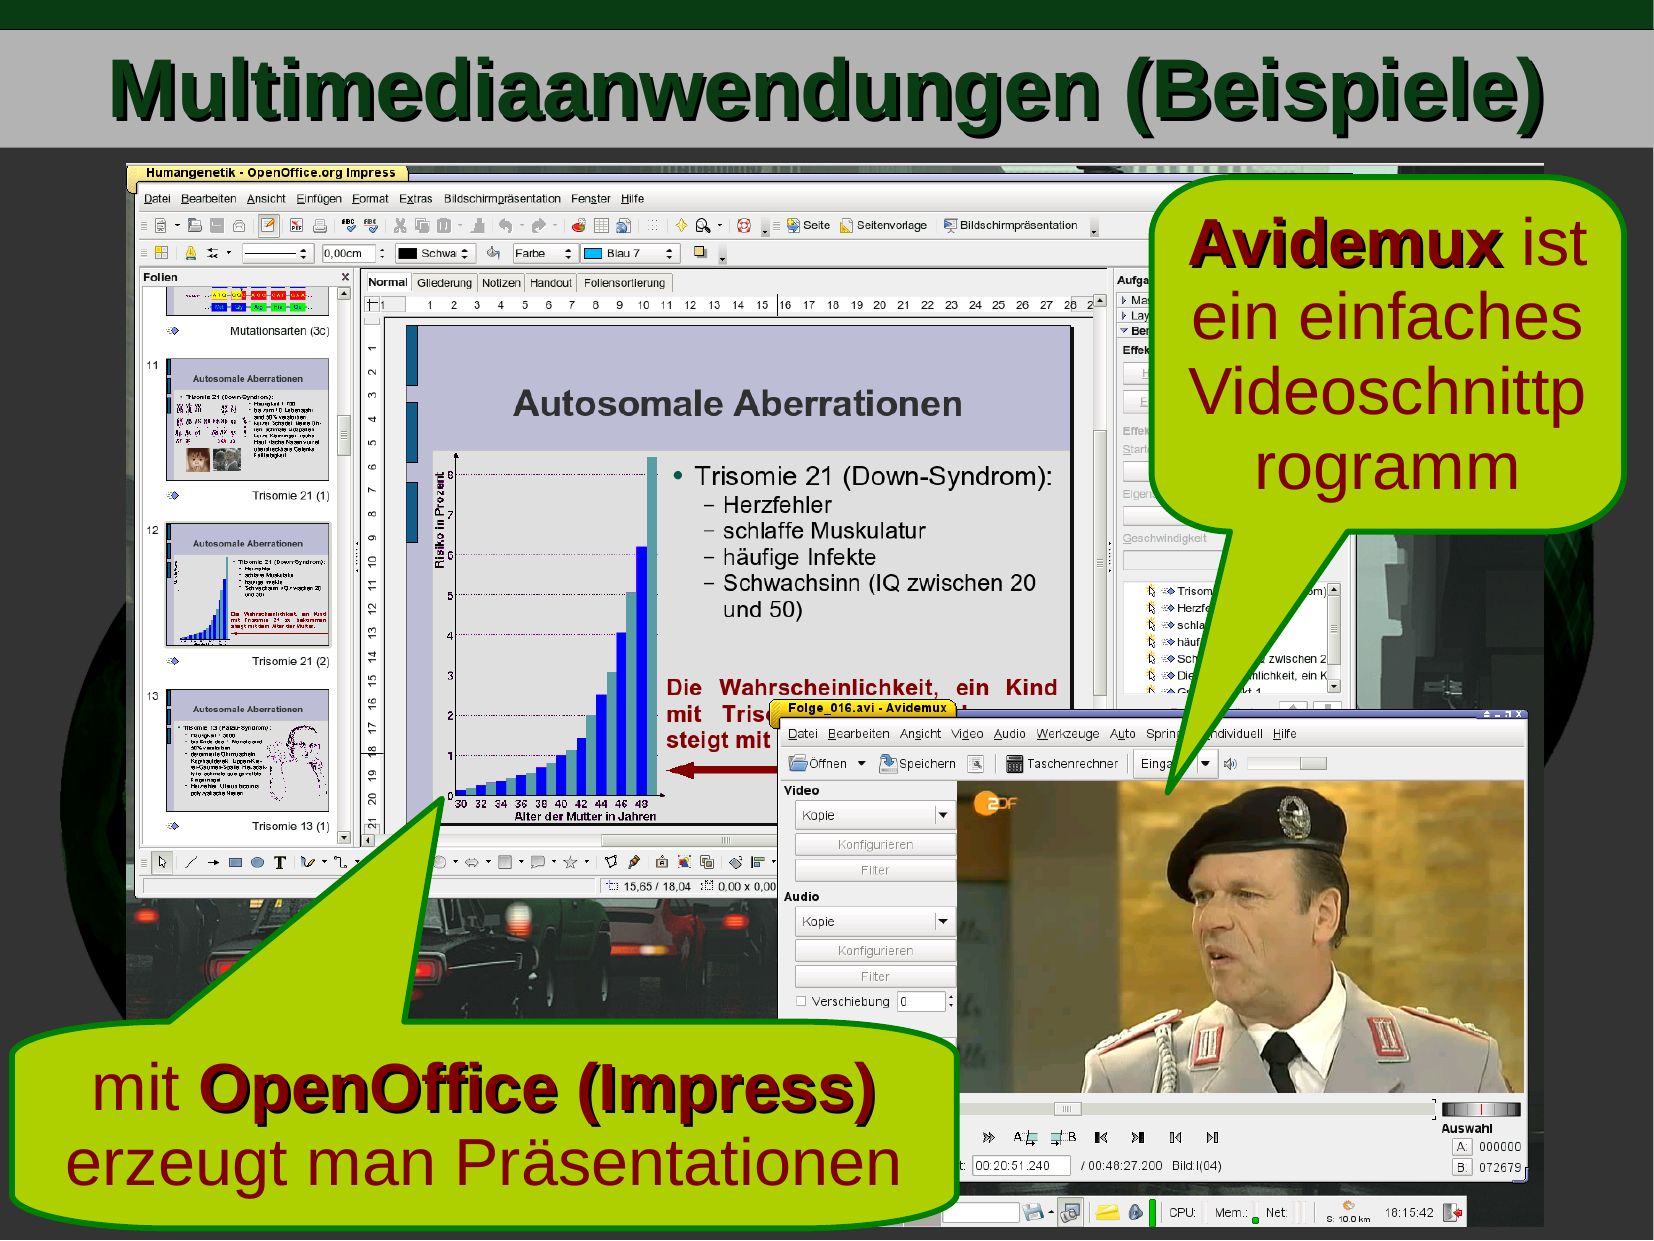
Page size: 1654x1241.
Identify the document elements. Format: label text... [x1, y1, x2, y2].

title Multimediaanwendungen (Beispiele) [29, 29, 1625, 148]
text_box Avidemux ist ein einfaches Videoschnittprogramm [1151, 177, 1625, 793]
text_box mit OpenOffice (Impress) erzeugt man Präsentationen [11, 798, 957, 1229]
picture [59, 163, 1595, 1227]
